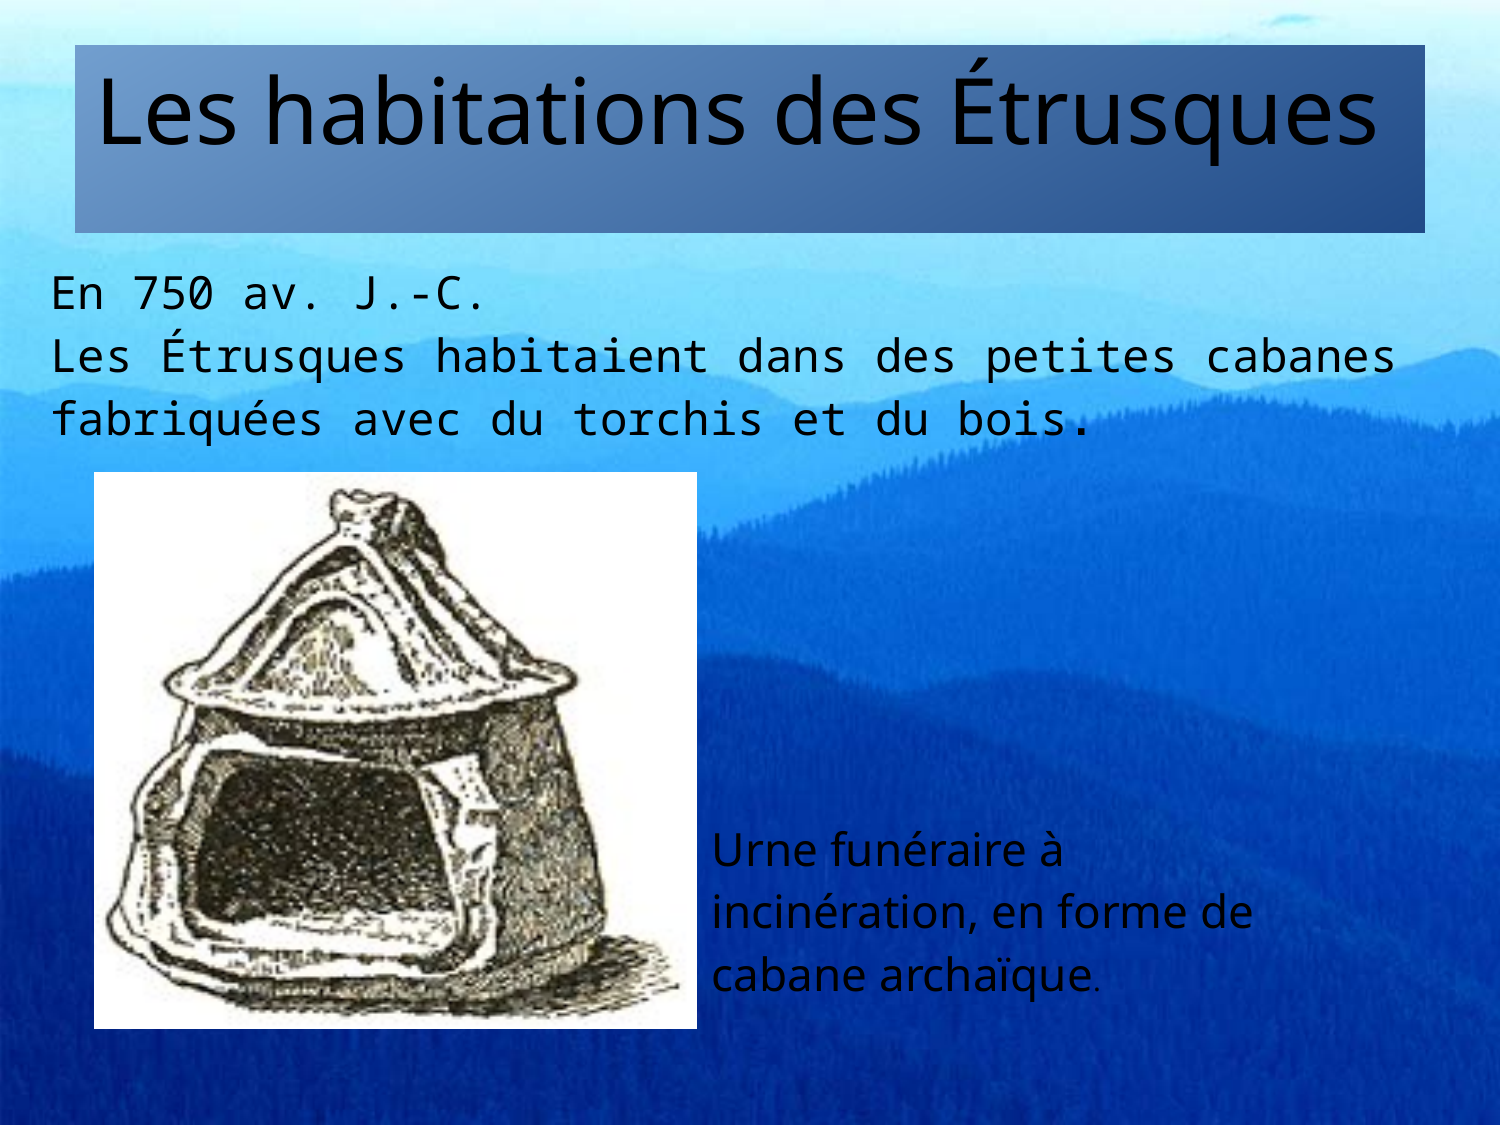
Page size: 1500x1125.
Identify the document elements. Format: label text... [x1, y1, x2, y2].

text_box Urne funéraire à incinération, en forme de cabane archaïque. [696, 809, 1276, 1016]
title Les habitations des Étrusques [75, 45, 1426, 233]
text_box En 750 av. J.-C. Les Étrusques habitaient dans des petites cabanes fabriquées avec du torchis et du bois. [35, 253, 1441, 412]
picture [0, 0, 1500, 1125]
